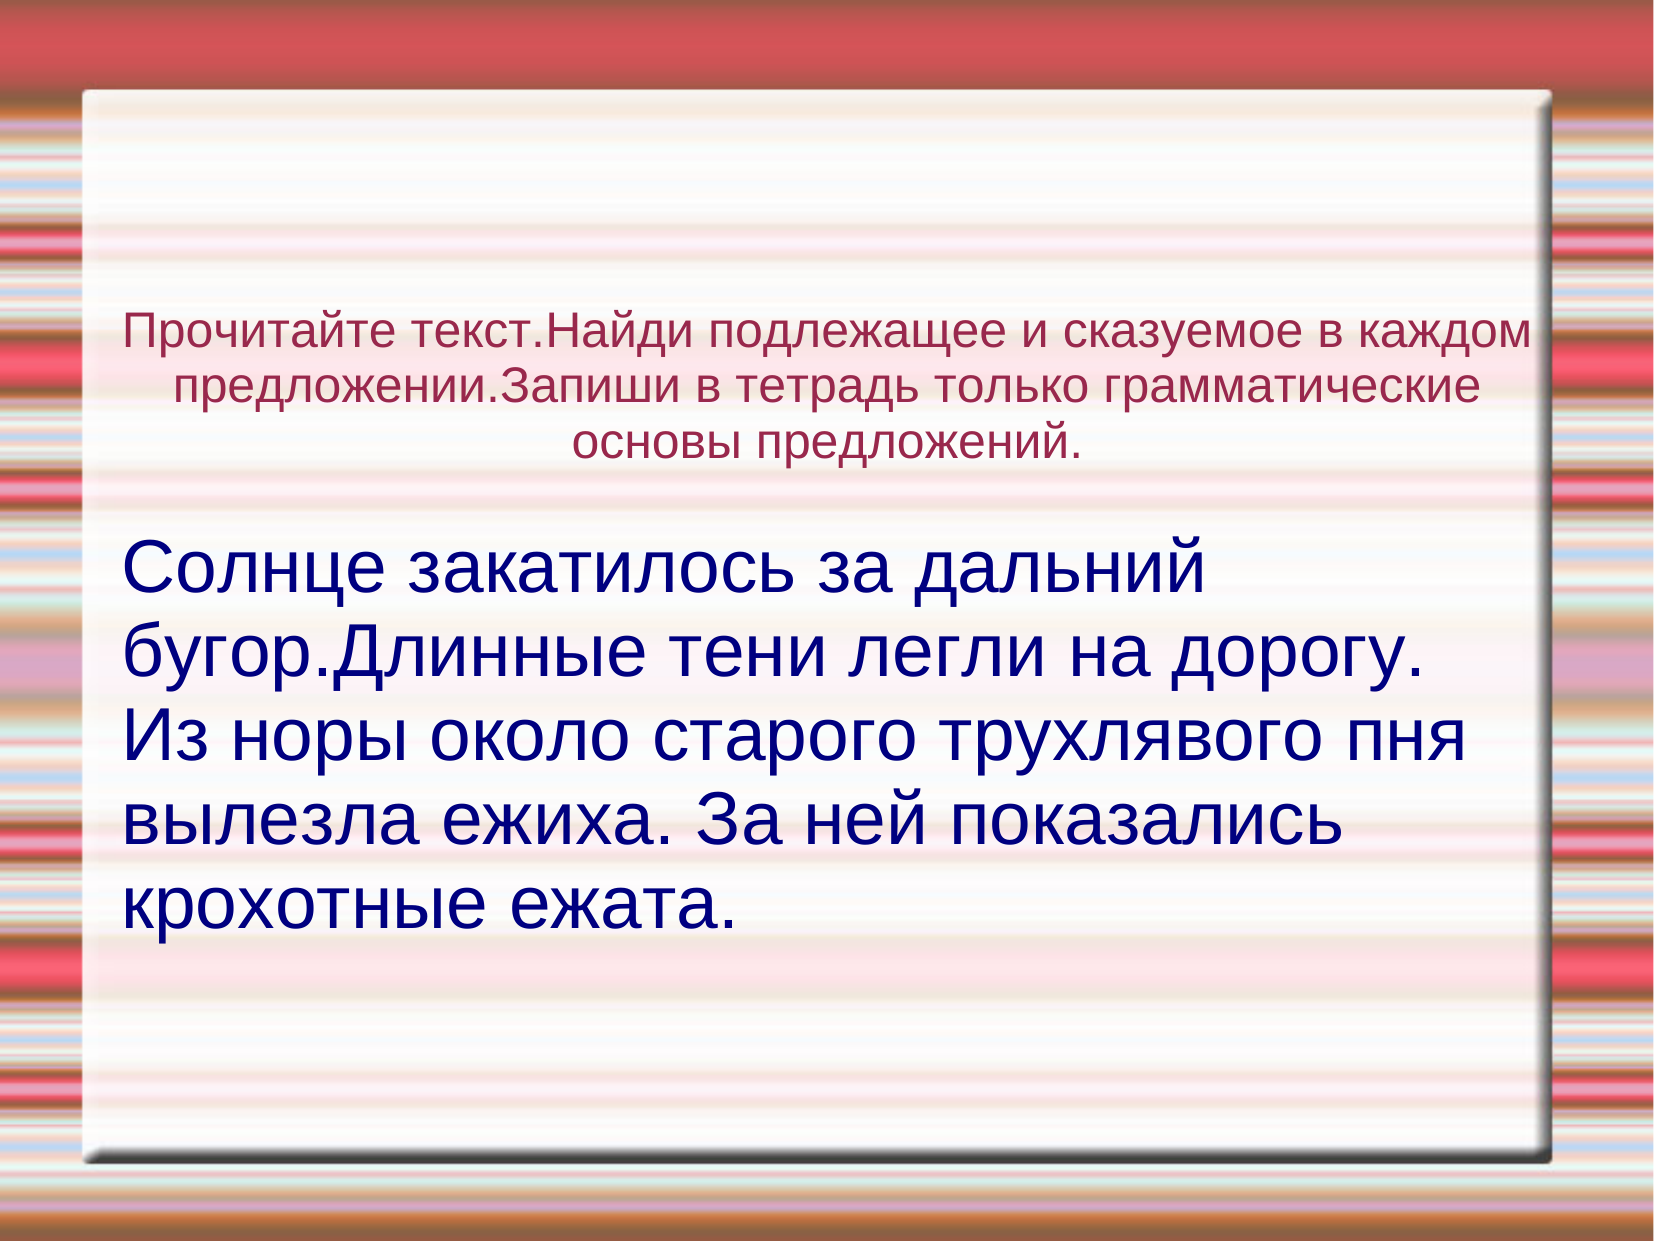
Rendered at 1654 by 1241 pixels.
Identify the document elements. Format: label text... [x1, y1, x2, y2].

subtitle Прочитайте текст.Найди подлежащее и сказуемое в каждом предложении.Запиши в тетрадь только грамматические основы предложений. Солнце закатилось за дальний бугор.Длинные тени легли на дорогу. Из норы около старого трухлявого пня вылезла ежиха. За ней показались крохотные ежата. [121, 114, 1534, 1132]
picture [0, 0, 1654, 1241]
